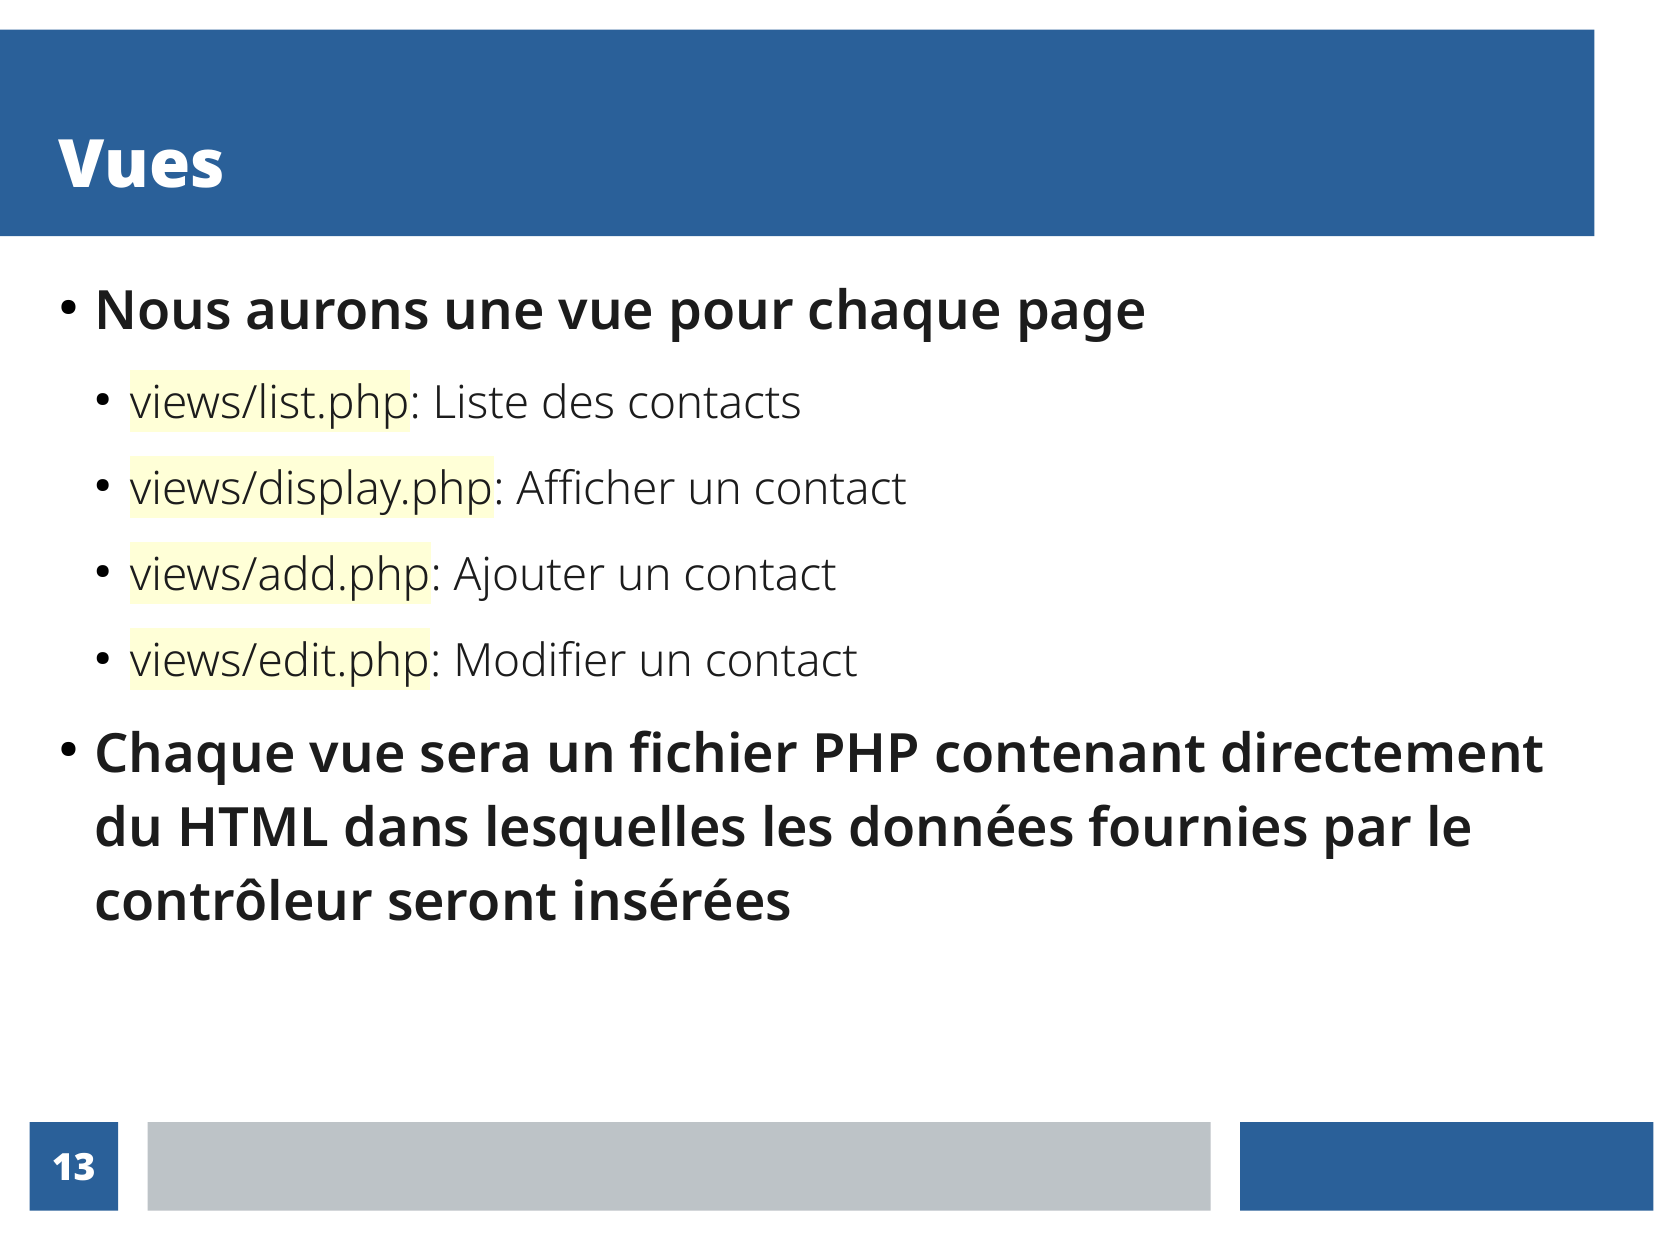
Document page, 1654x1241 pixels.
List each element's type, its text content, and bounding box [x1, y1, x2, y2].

title Vues [59, 59, 1595, 207]
list Nous aurons une vue pour chaque page views/list.php: Liste des contacts views/display.php: Afficher un contact views/add.php: Ajouter un contact views/edit.php: Modifier un contact Chaque vue sera un fichier PHP contenant directement du HTML dans lesquelles les données fournies par le contrôleur seront insérées [59, 271, 1565, 1063]
